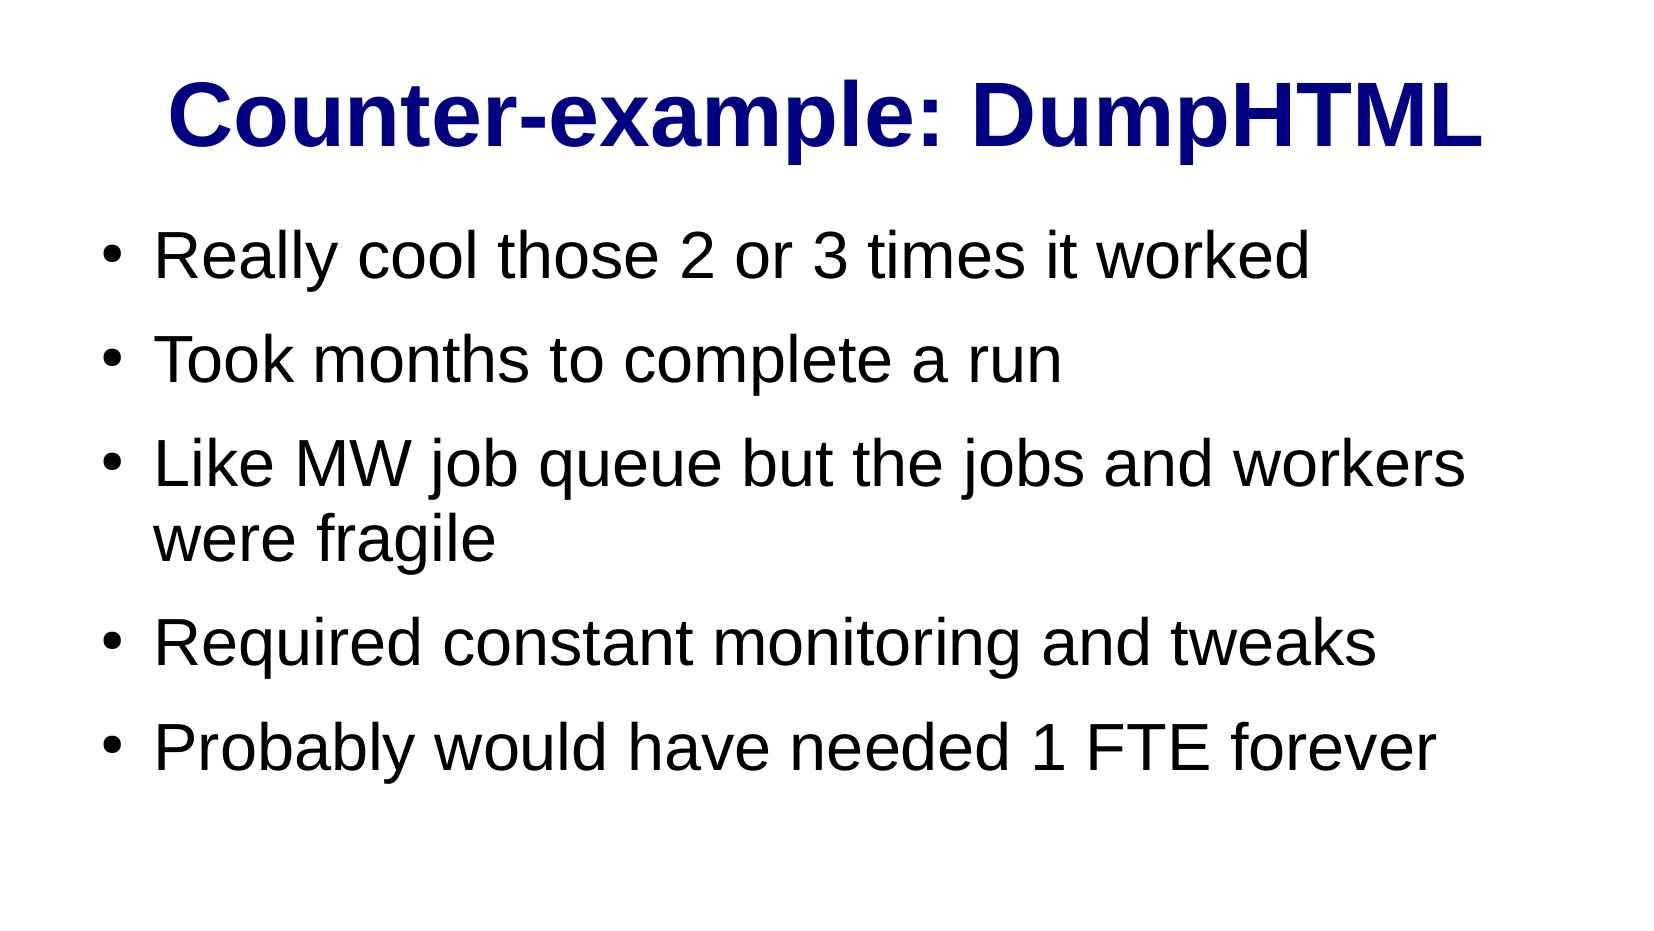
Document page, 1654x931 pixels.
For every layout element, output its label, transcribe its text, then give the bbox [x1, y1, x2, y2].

title Counter-example: DumpHTML [82, 37, 1571, 193]
list Really cool those 2 or 3 times it worked Took months to complete a run Like MW job queue but the jobs and workers were fragile Required constant monitoring and tweaks Probably would have needed 1 FTE forever [82, 217, 1571, 807]
